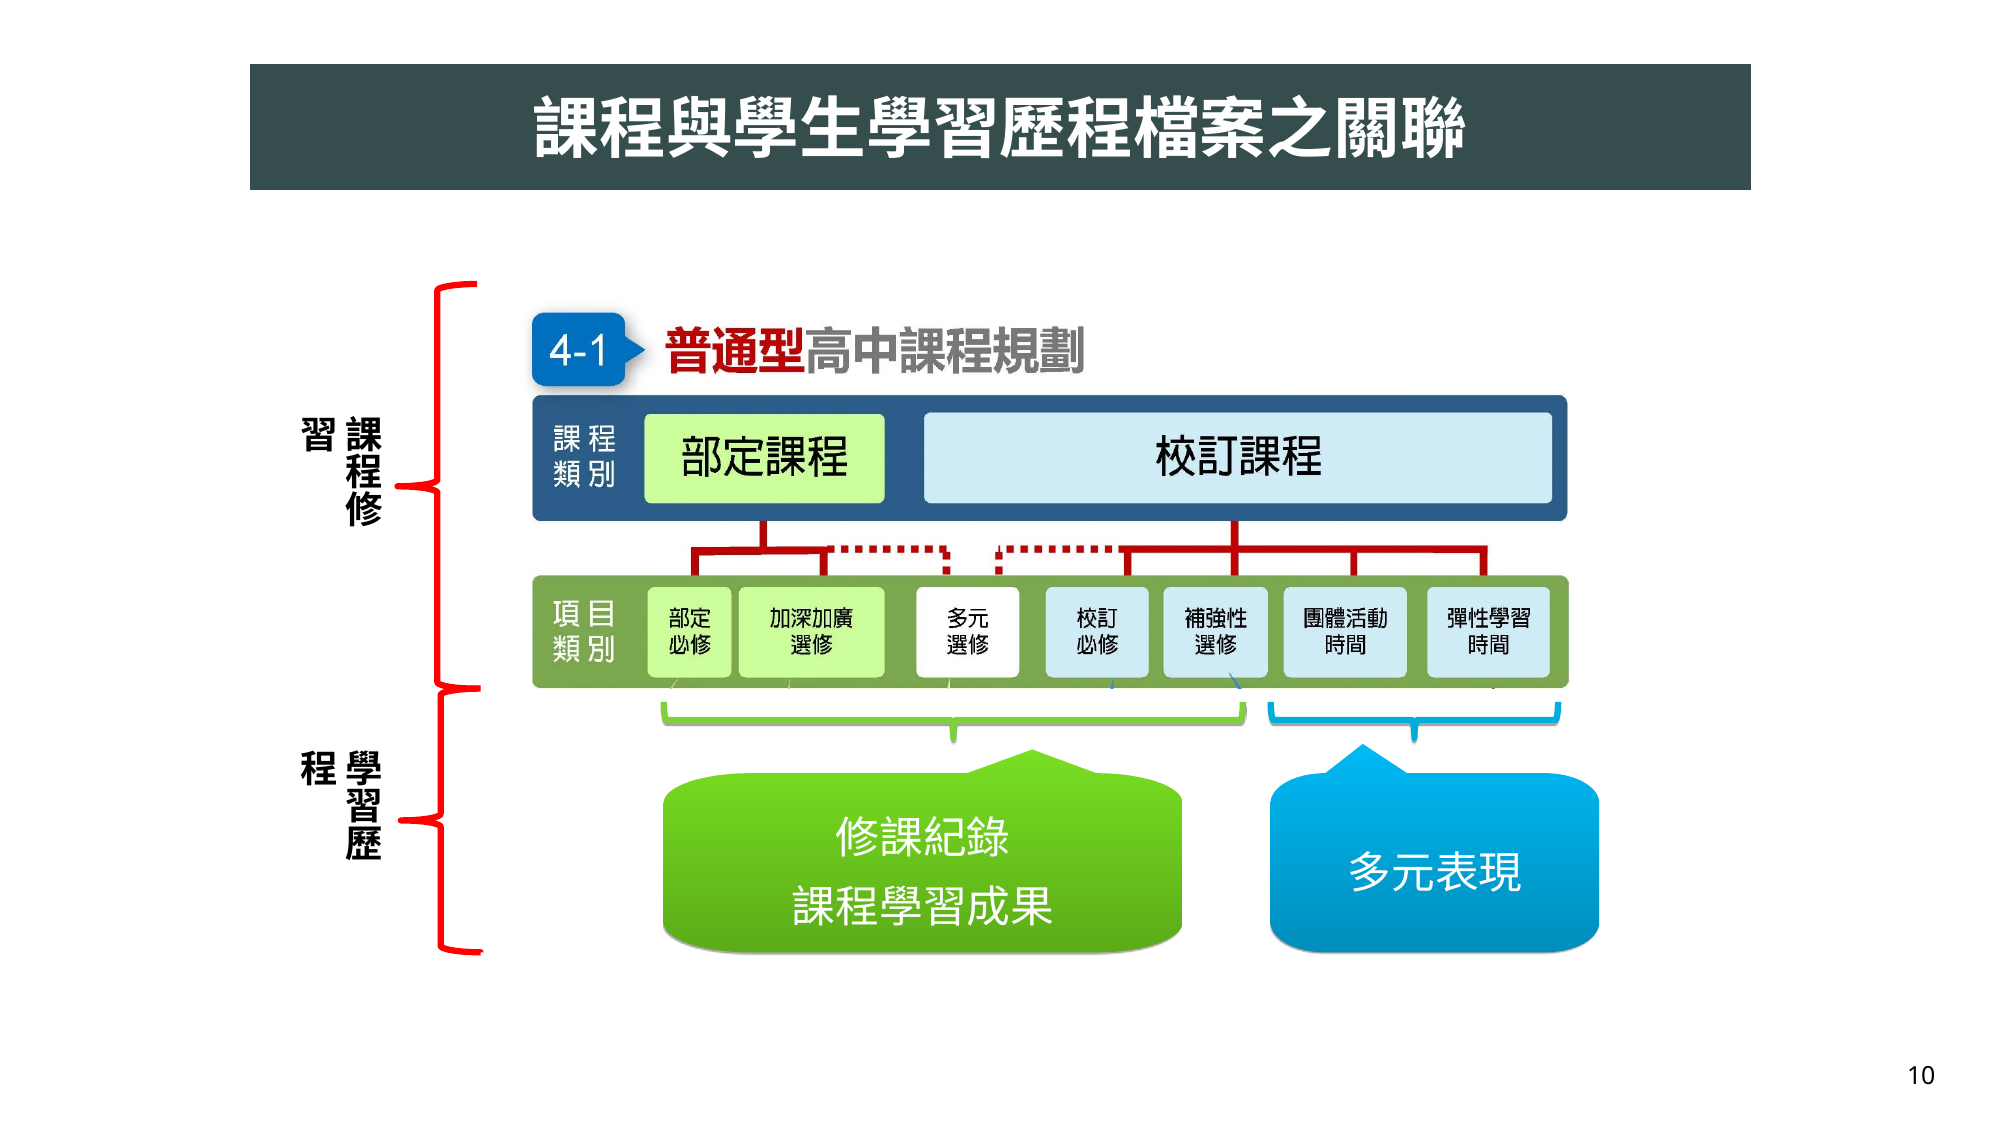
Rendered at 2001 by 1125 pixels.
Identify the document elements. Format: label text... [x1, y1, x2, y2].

text_box 10 [1892, 1043, 1955, 1098]
picture [444, 283, 1627, 689]
text_box 課程修習 [316, 400, 393, 573]
text_box 課程與學生學習歷程檔案之關聯 [325, 78, 1676, 223]
text_box 修課紀錄 課程學習成果 [663, 749, 1183, 953]
picture [250, 64, 1751, 191]
text_box 學習歷程 [316, 734, 393, 907]
text_box 多元表現 [1270, 743, 1600, 953]
